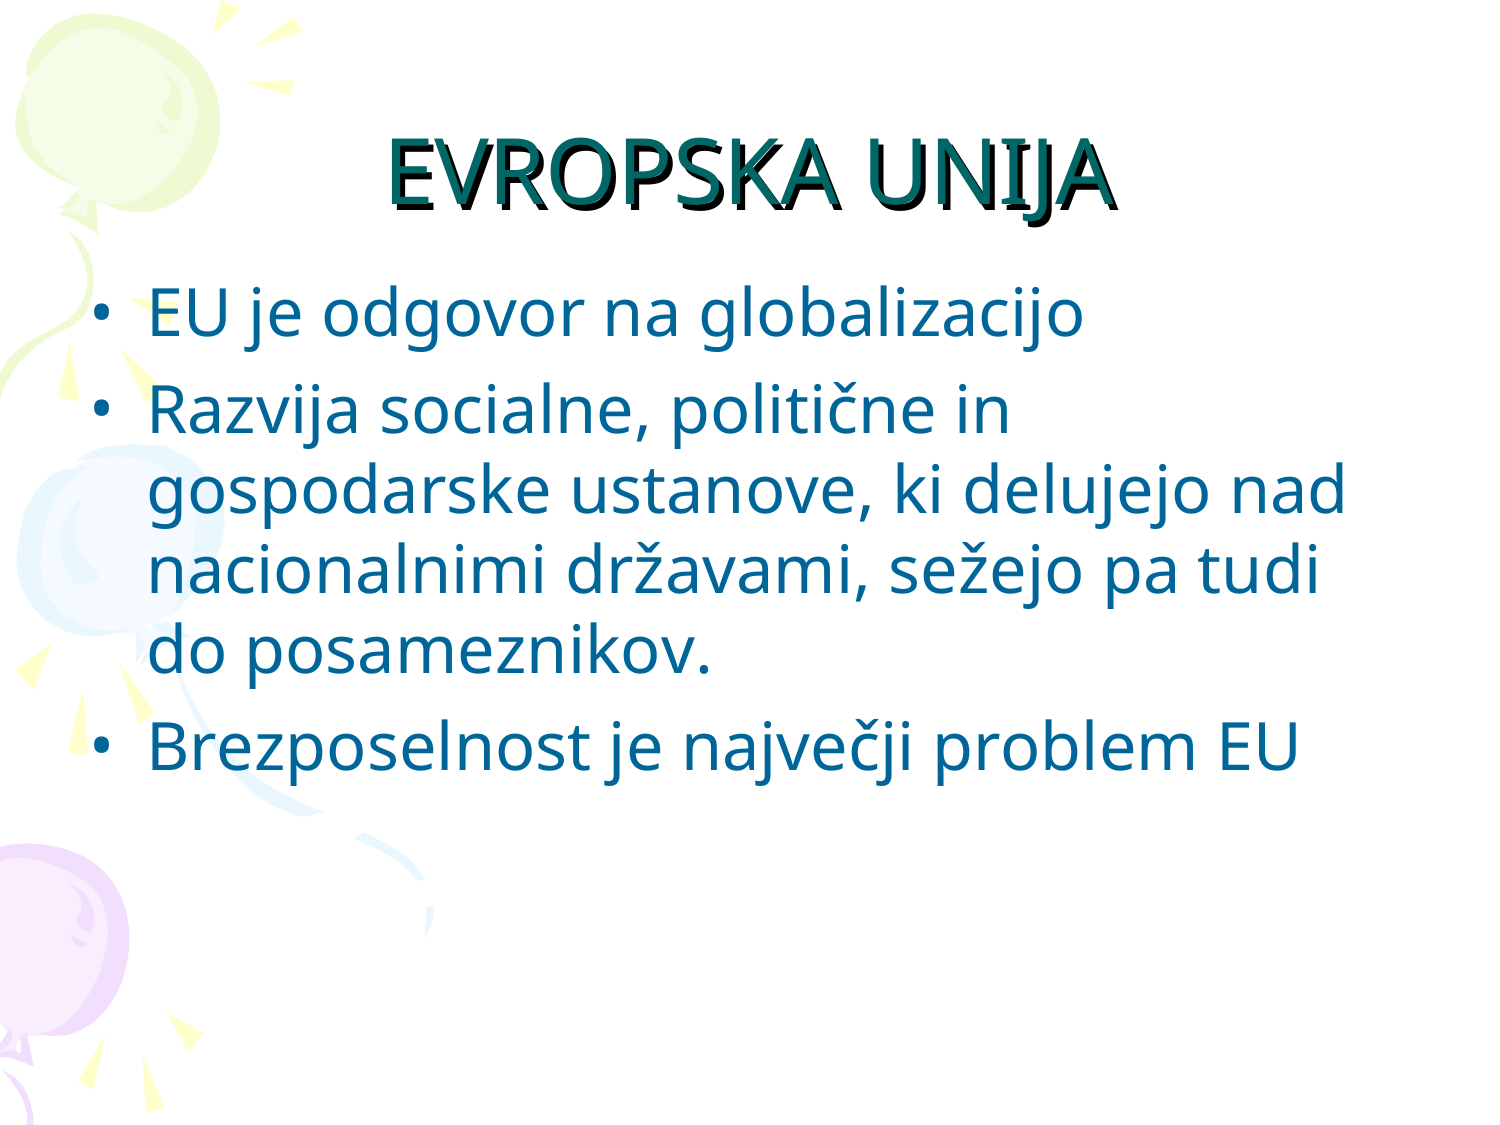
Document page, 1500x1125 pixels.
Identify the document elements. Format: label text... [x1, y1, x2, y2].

title EVROPSKA UNIJA [72, 16, 1426, 233]
list EU je odgovor na globalizacijo Razvija socialne, politične in gospodarske ustanove, ki delujejo nad nacionalnimi državami, sežejo pa tudi do posameznikov. Brezposelnost je največji problem EU [75, 262, 1426, 994]
